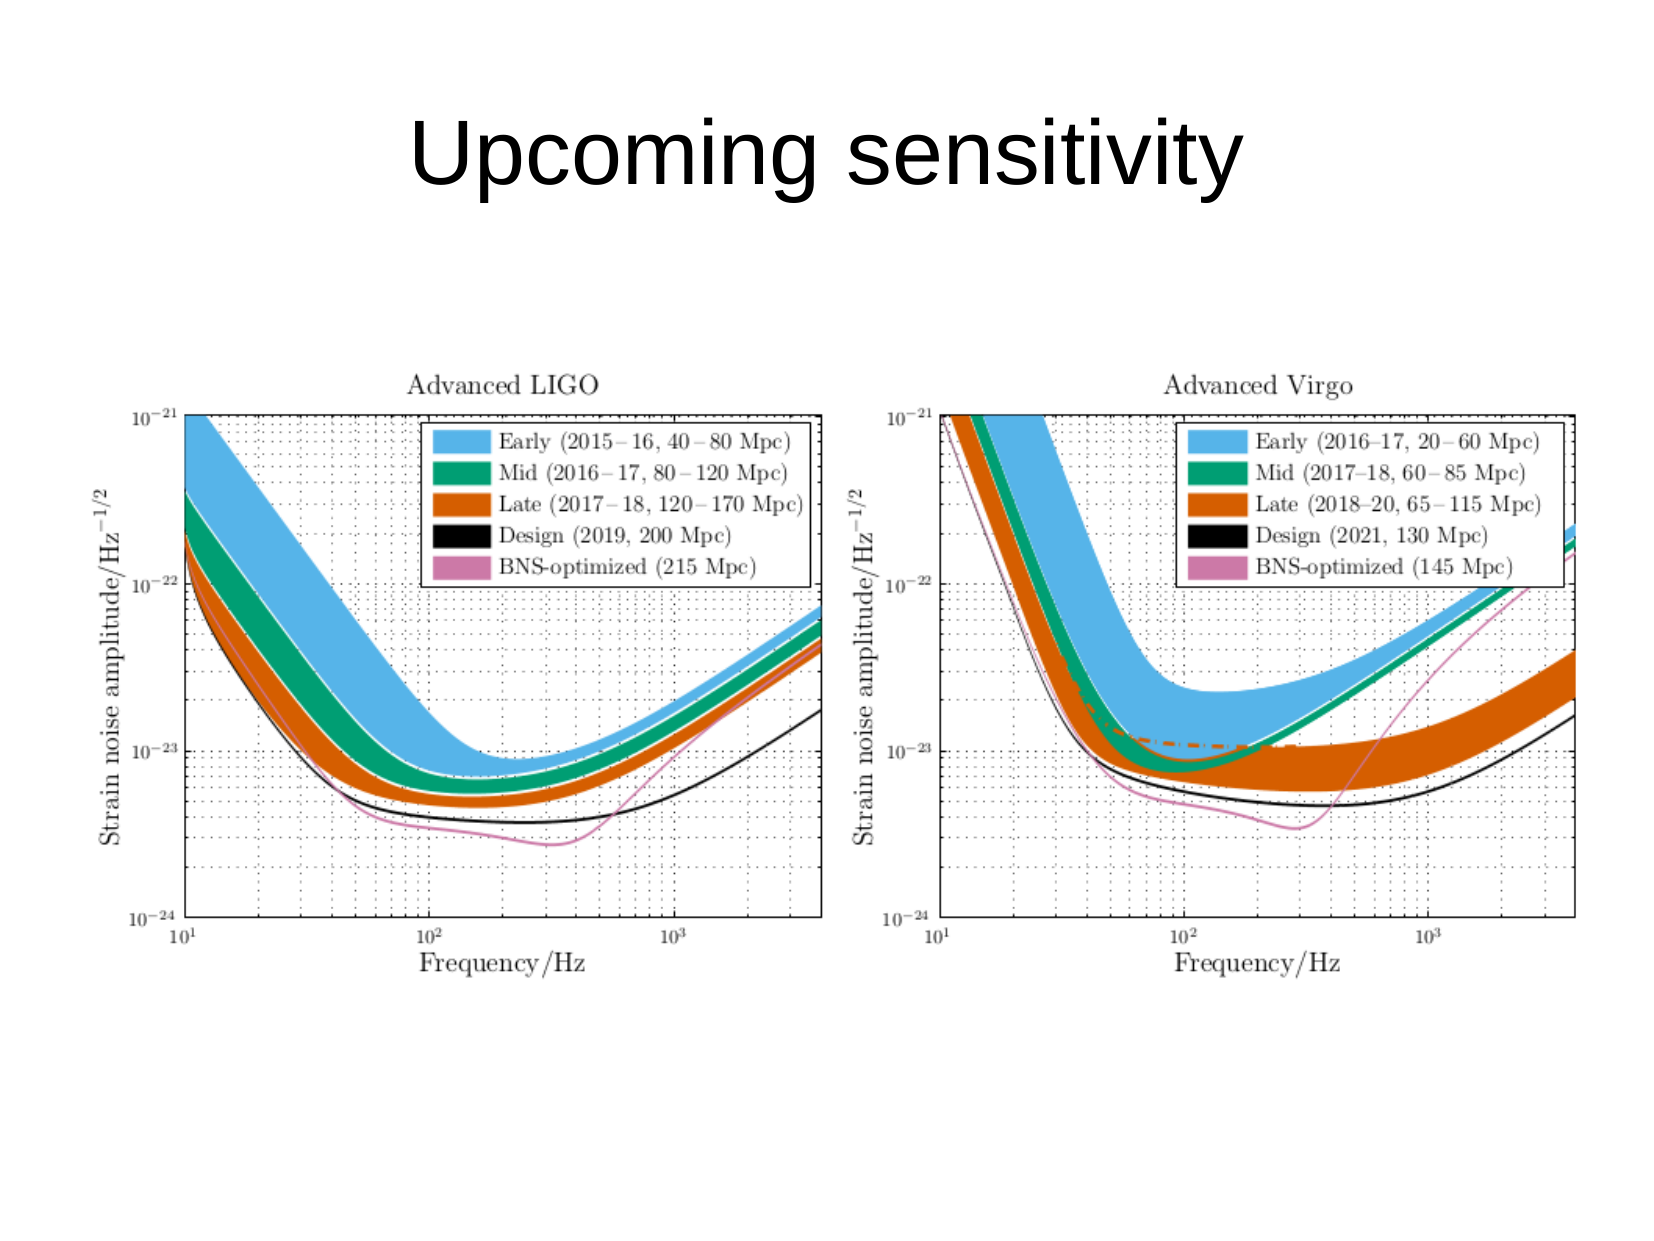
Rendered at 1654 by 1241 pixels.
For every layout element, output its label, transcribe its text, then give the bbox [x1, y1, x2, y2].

picture [47, 366, 1637, 995]
title Upcoming sensitivity [82, 49, 1571, 257]
